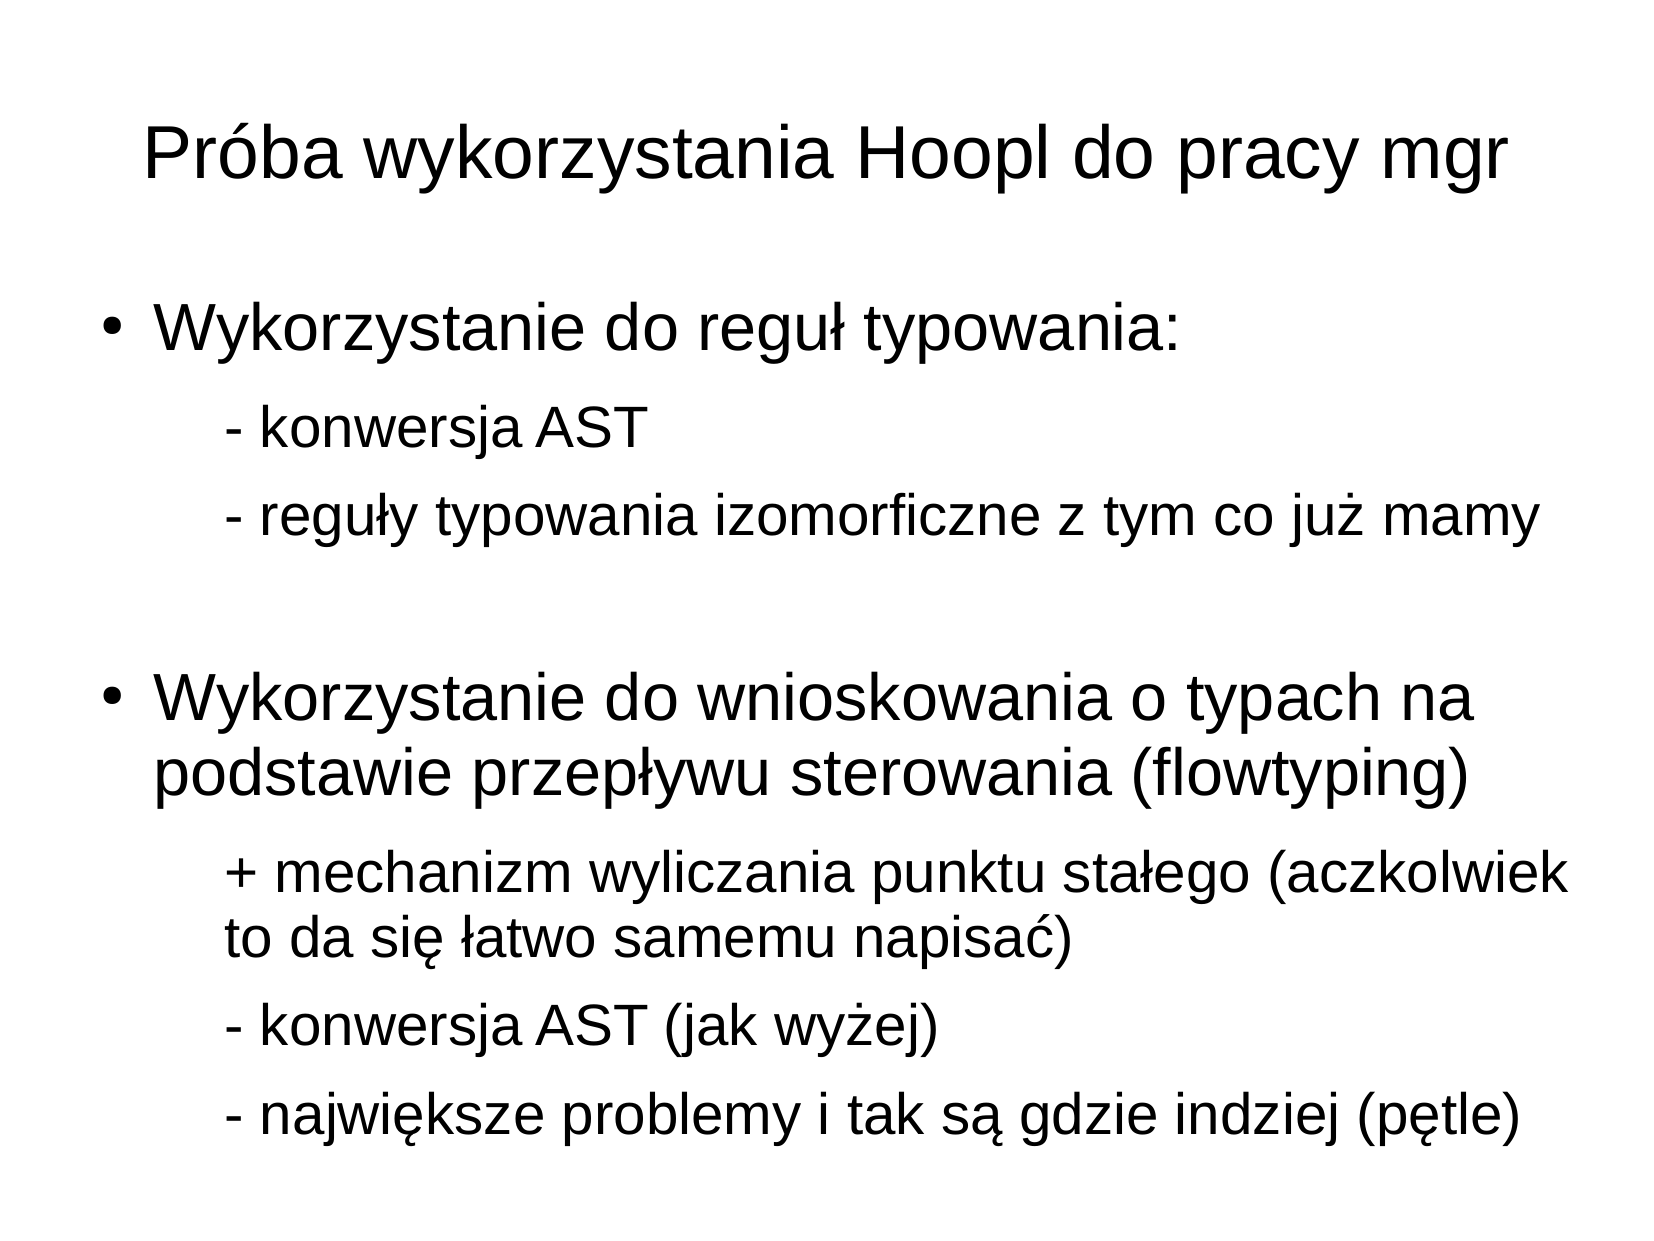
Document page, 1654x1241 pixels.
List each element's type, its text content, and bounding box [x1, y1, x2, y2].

title Próba wykorzystania Hoopl do pracy mgr [82, 49, 1571, 257]
list Wykorzystanie do reguł typowania: - konwersja AST - reguły typowania izomorficzne z tym co już mamy Wykorzystanie do wnioskowania o typach na podstawie przepływu sterowania (flowtyping) + mechanizm wyliczania punktu stałego (aczkolwiek to da się łatwo samemu napisać) - konwersja AST (jak wyżej) - największe problemy i tak są gdzie indziej (pętle) [82, 290, 1571, 1147]
